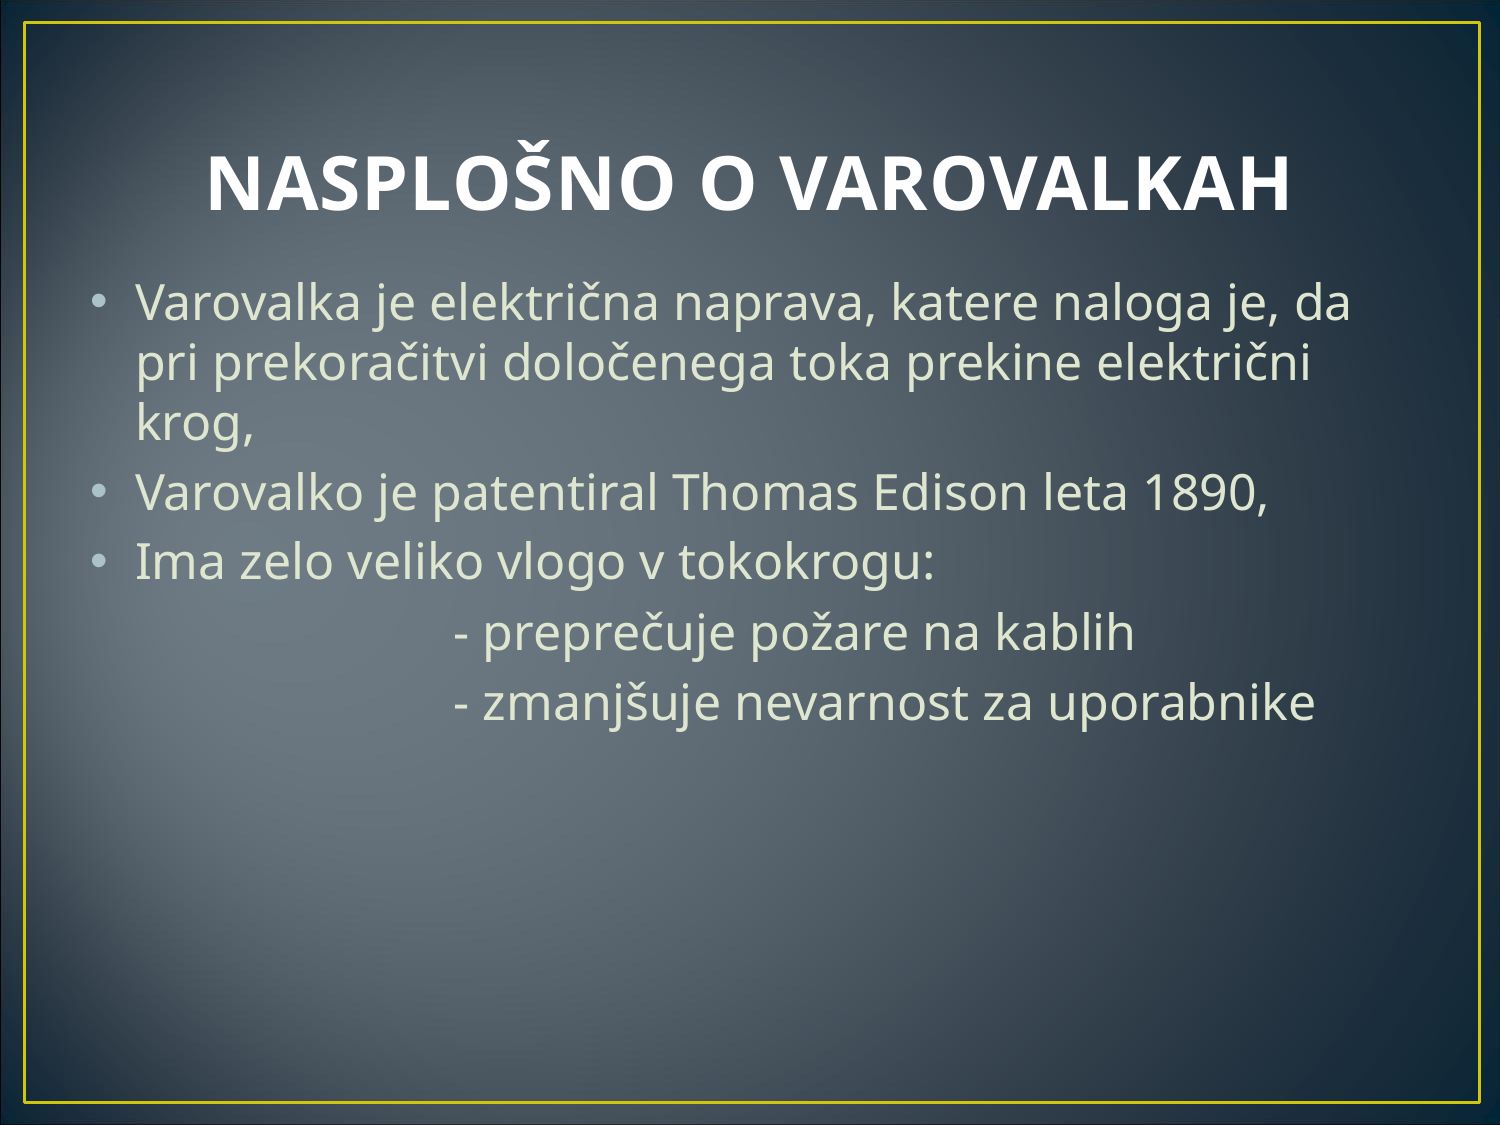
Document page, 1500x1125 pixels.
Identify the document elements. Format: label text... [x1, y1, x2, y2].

picture [0, 0, 1500, 1125]
list Varovalka je električna naprava, katere naloga je, da pri prekoračitvi določenega toka prekine električni krog, Varovalko je patentiral Thomas Edison leta 1890, Ima zelo veliko vlogo v tokokrogu: - preprečuje požare na kablih - zmanjšuje nevarnost za uporabnike [75, 262, 1425, 1005]
title NASPLOŠNO O VAROVALKAH [75, 45, 1425, 233]
